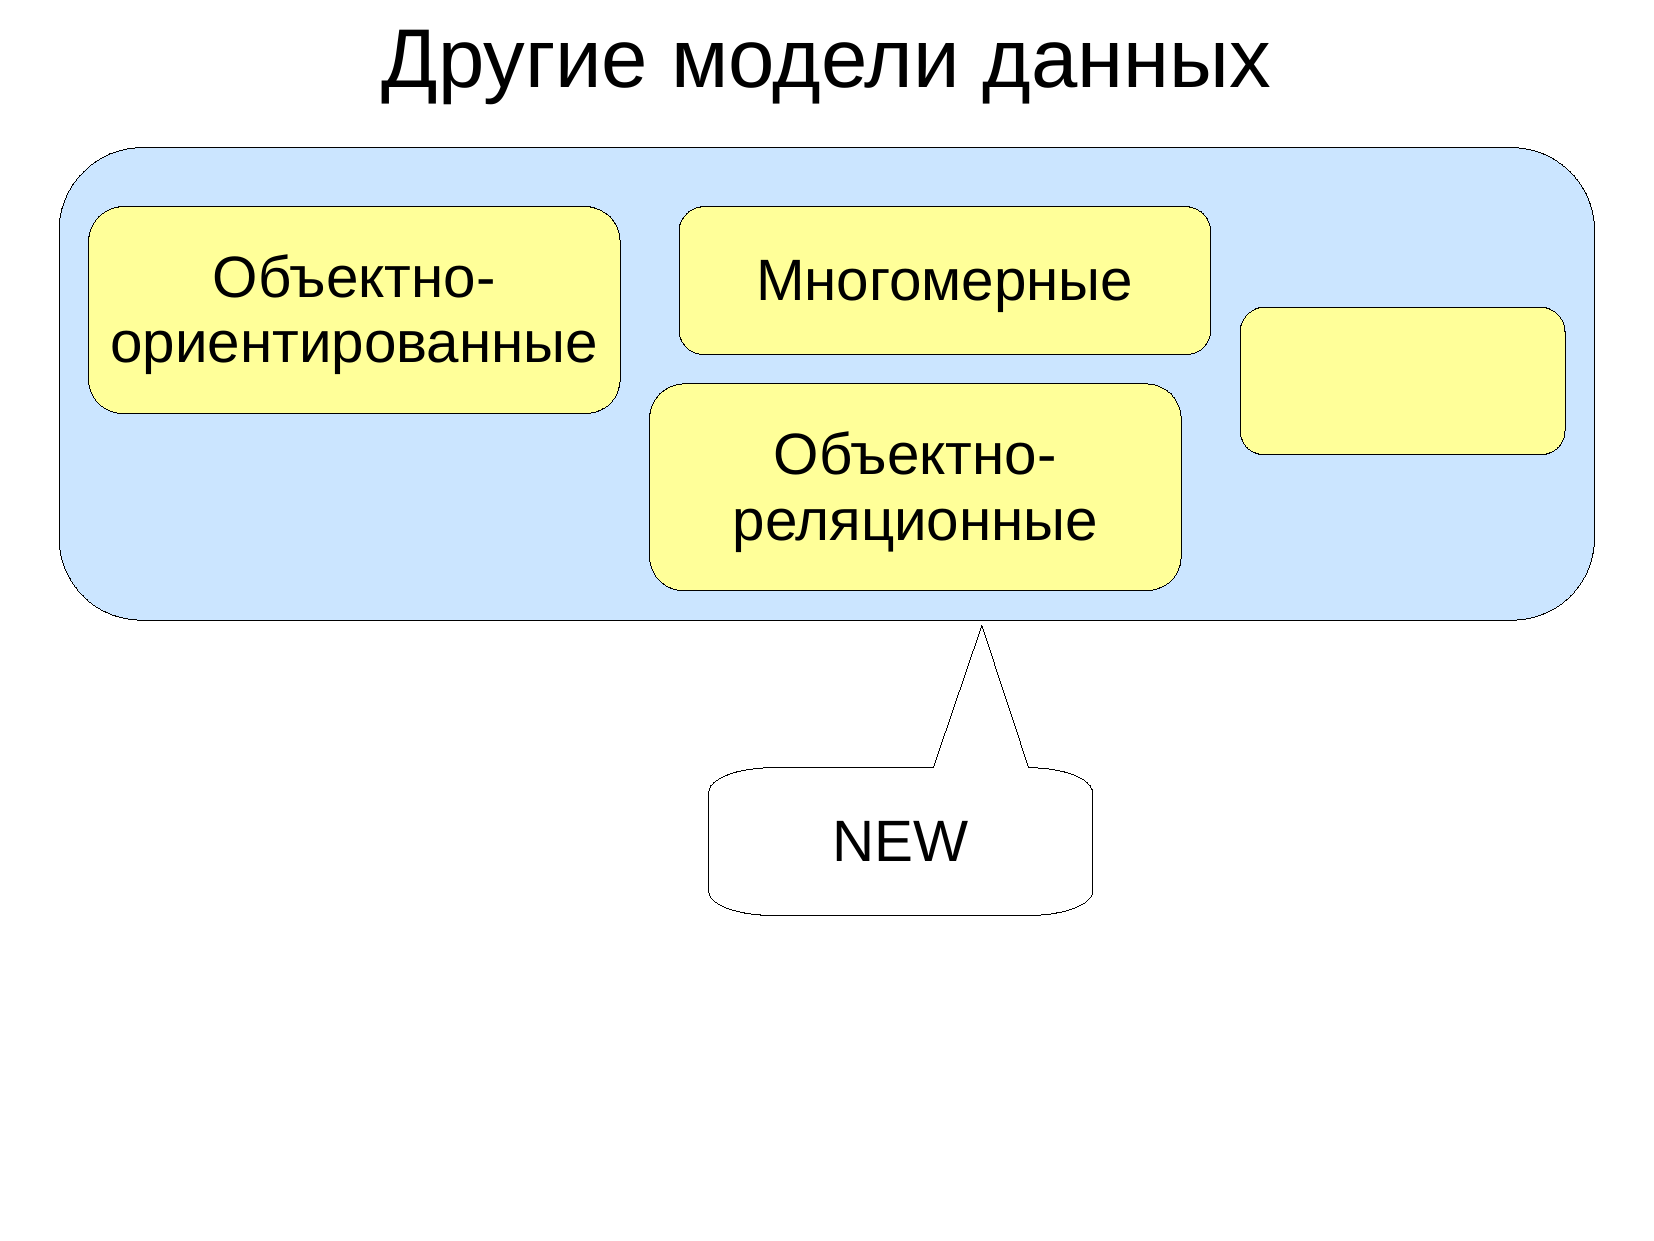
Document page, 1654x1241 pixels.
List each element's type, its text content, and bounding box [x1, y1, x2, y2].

text_box Объектно- ориентированные [88, 206, 621, 414]
text_box [1240, 307, 1566, 455]
text_box Объектно- реляционные [649, 383, 1182, 591]
text_box Другие модели данных [59, 147, 1595, 621]
text_box NEW [708, 625, 1093, 916]
text_box Многомерные [679, 206, 1211, 355]
